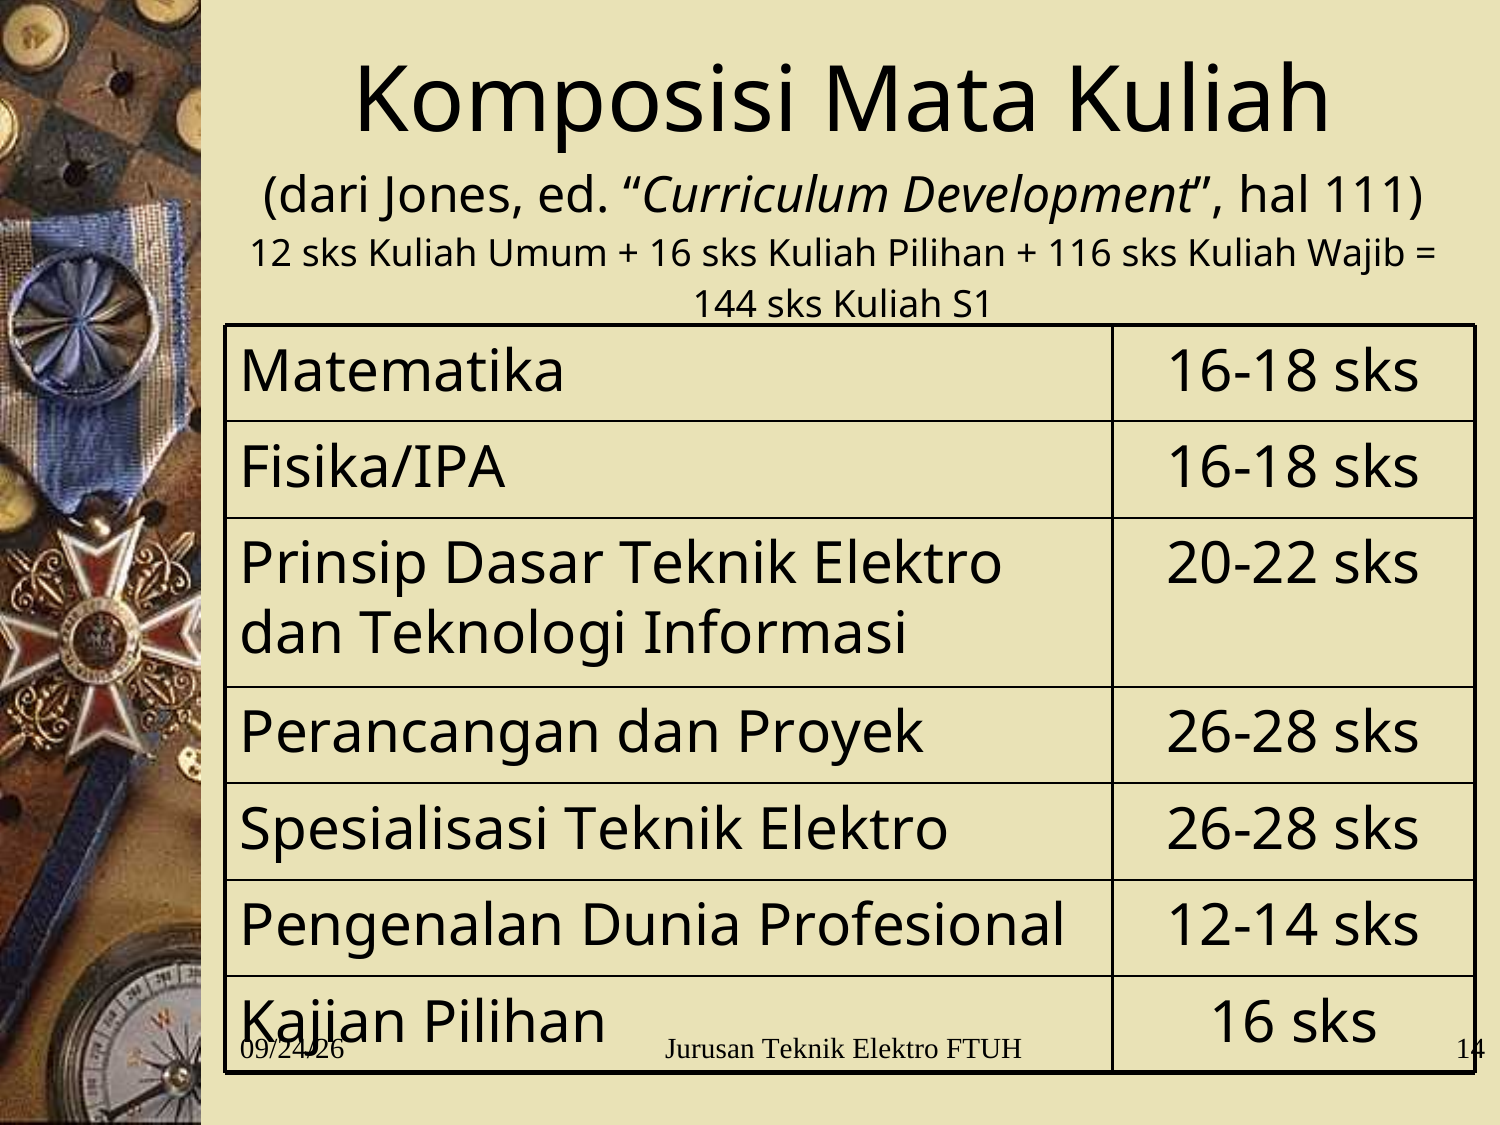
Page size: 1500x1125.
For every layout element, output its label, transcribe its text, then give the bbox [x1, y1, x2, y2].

text_box Fisika/IPA [227, 422, 1111, 517]
text_box 26-28 sks [1114, 688, 1473, 782]
text_box 26-28 sks [1114, 784, 1473, 879]
picture [0, 0, 201, 1125]
text_box 20-22 sks [1114, 519, 1473, 686]
text_box Perancangan dan Proyek [227, 688, 1111, 782]
text_box Spesialisasi Teknik Elektro [227, 784, 1111, 879]
text_box Pengenalan Dunia Profesional [227, 881, 1111, 975]
text_box Matematika [227, 327, 1111, 420]
text_box 16-18 sks [1114, 422, 1473, 517]
text_box 16-18 sks [1114, 327, 1473, 420]
text_box 16 sks [1114, 977, 1473, 1070]
text_box Kajian Pilihan [227, 977, 1111, 1070]
text_box 12-14 sks [1114, 881, 1473, 975]
title Komposisi Mata Kuliah (dari Jones, ed. “Curriculum Development”, hal 111) 12 sks Kuliah Umum + 16 sks Kuliah Pilihan + 116 sks Kuliah Wajib = 144 sks Kuliah S1 [224, 13, 1463, 325]
text_box Prinsip Dasar Teknik Elektro dan Teknologi Informasi [227, 519, 1111, 686]
